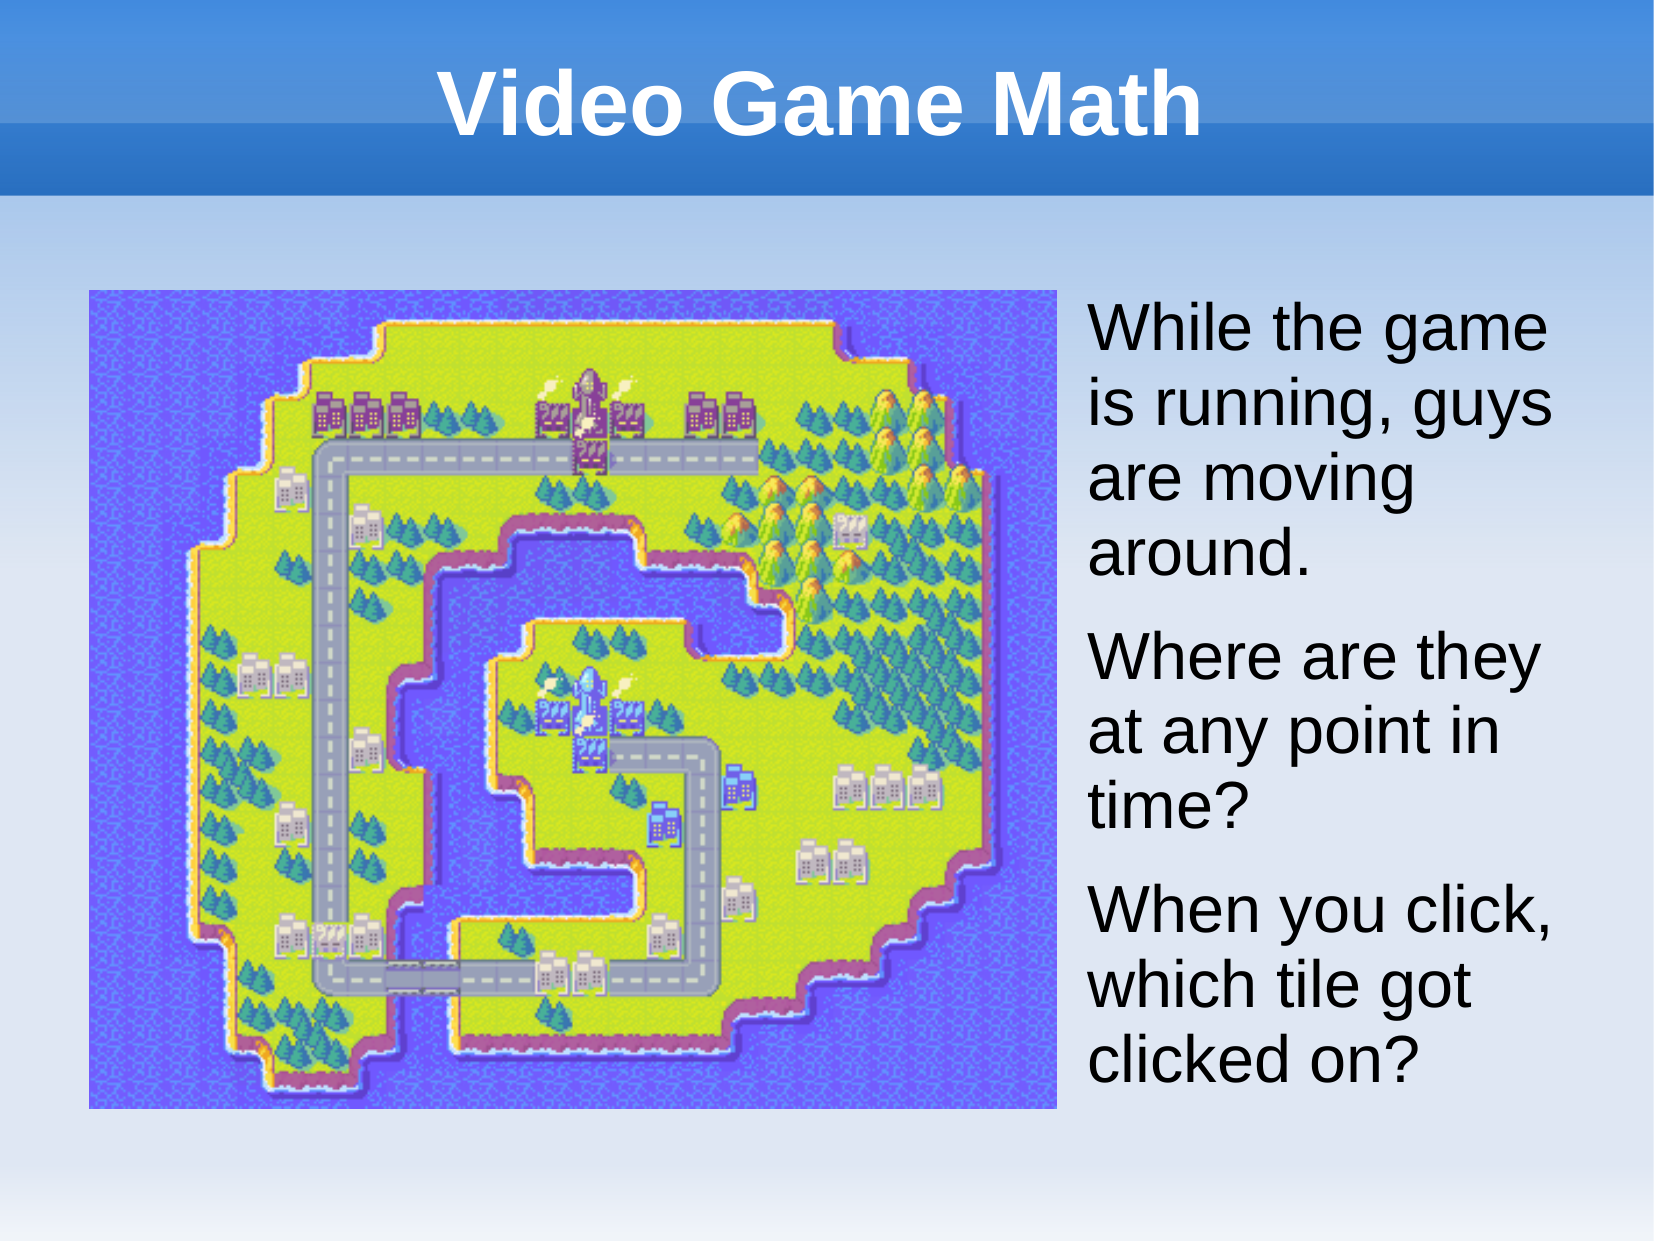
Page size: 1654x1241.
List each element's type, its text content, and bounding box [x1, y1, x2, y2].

list While the game is running, guys are moving around. Where are they at any point in time? When you click, which tile got clicked on? [1087, 290, 1571, 1097]
picture [0, 0, 1654, 1241]
title Video Game Math [76, 0, 1565, 208]
